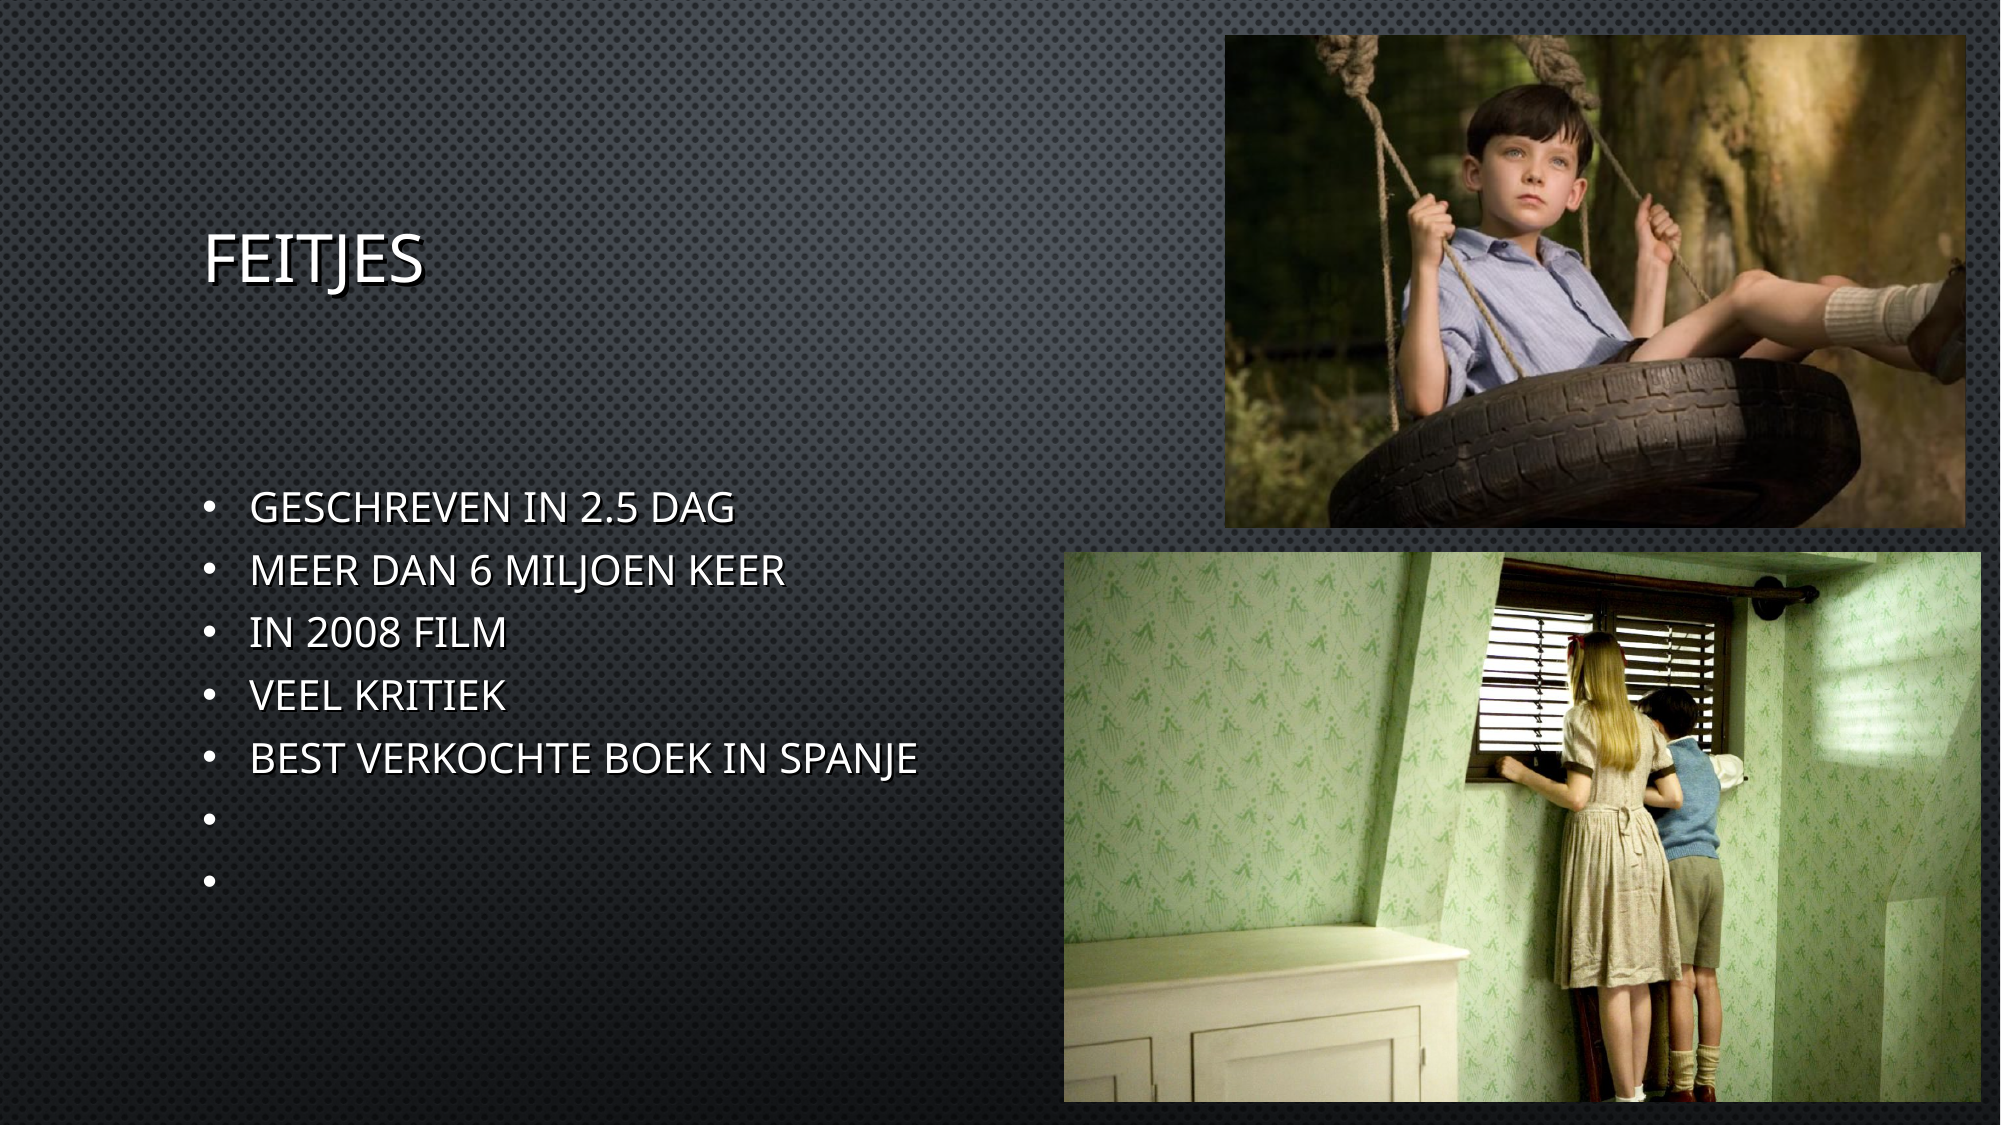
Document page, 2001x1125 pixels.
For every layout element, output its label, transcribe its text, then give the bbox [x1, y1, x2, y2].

title feitjes [187, 99, 1225, 413]
picture [1225, 35, 1966, 528]
picture [1064, 552, 1981, 1102]
list Geschreven in 2.5 dag Meer dan 6 miljoen keer In 2008 film Veel kritiek Best verkochte boek in spanje [187, 437, 1813, 950]
